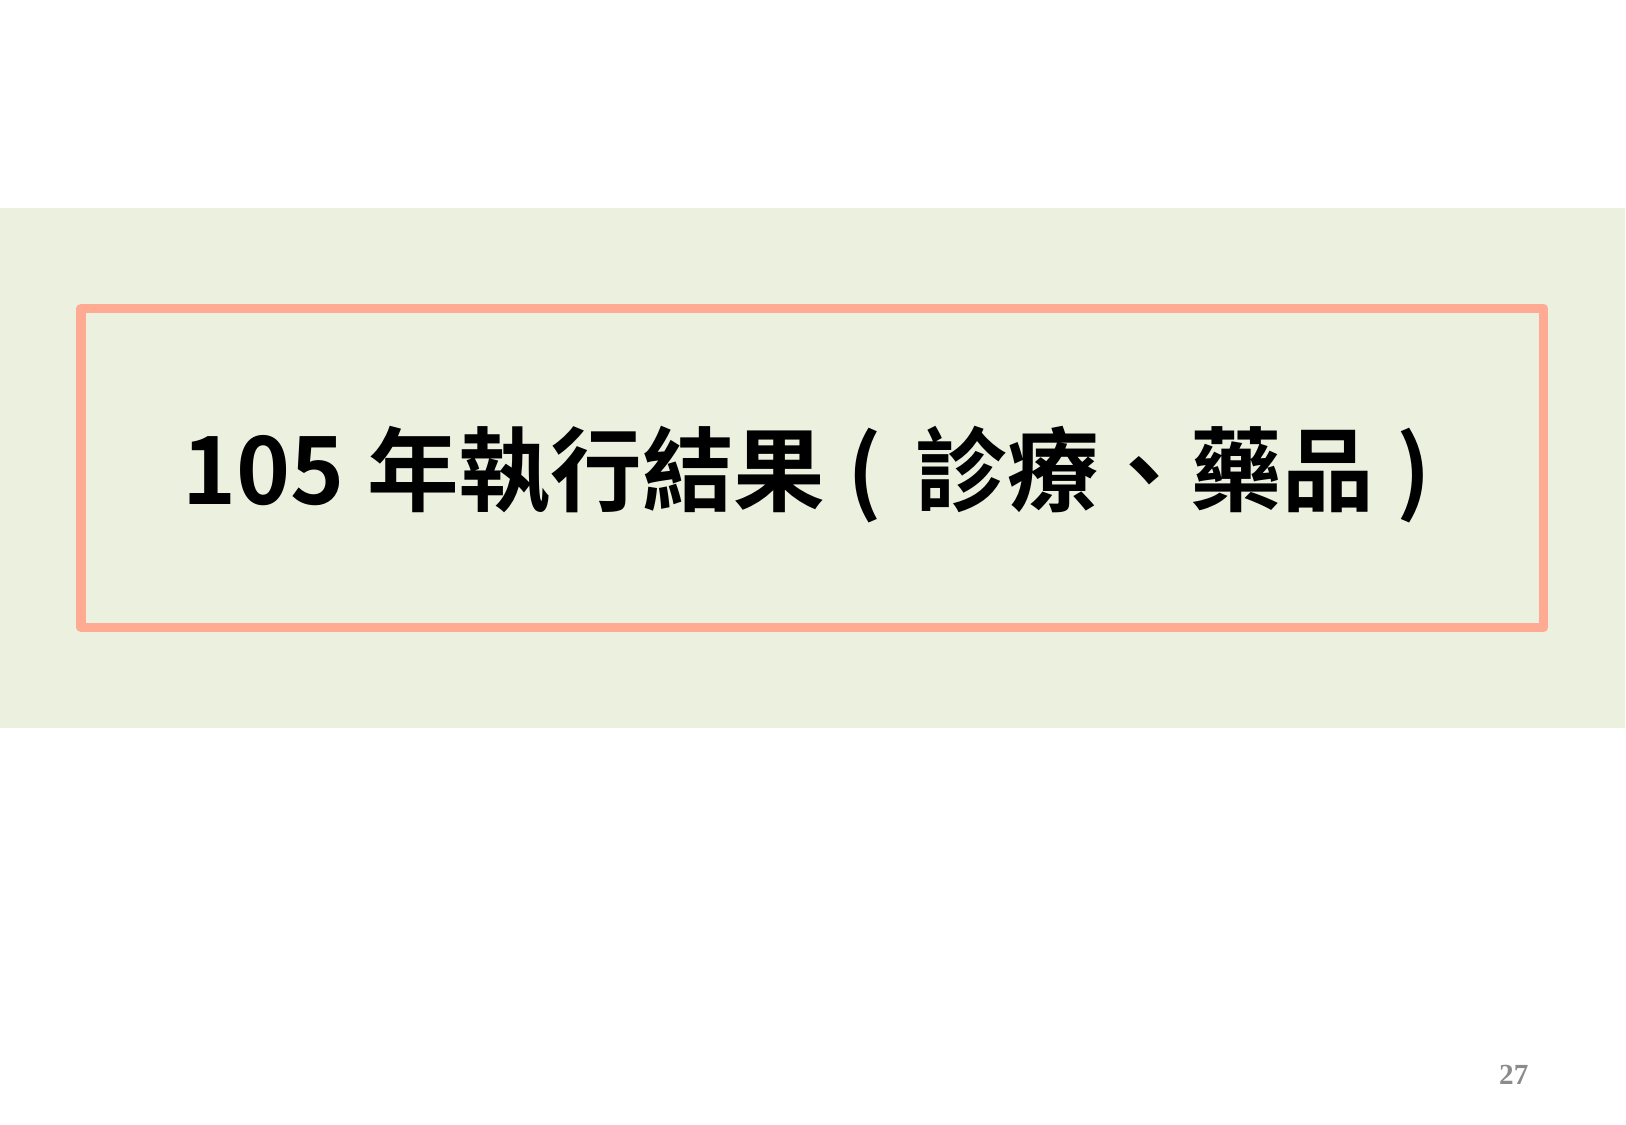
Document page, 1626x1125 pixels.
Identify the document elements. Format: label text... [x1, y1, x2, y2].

list 105年執行結果(診療、藥品) [81, 308, 1544, 628]
text_box [0, 208, 1625, 728]
slide_number <編號> [1164, 1042, 1544, 1103]
